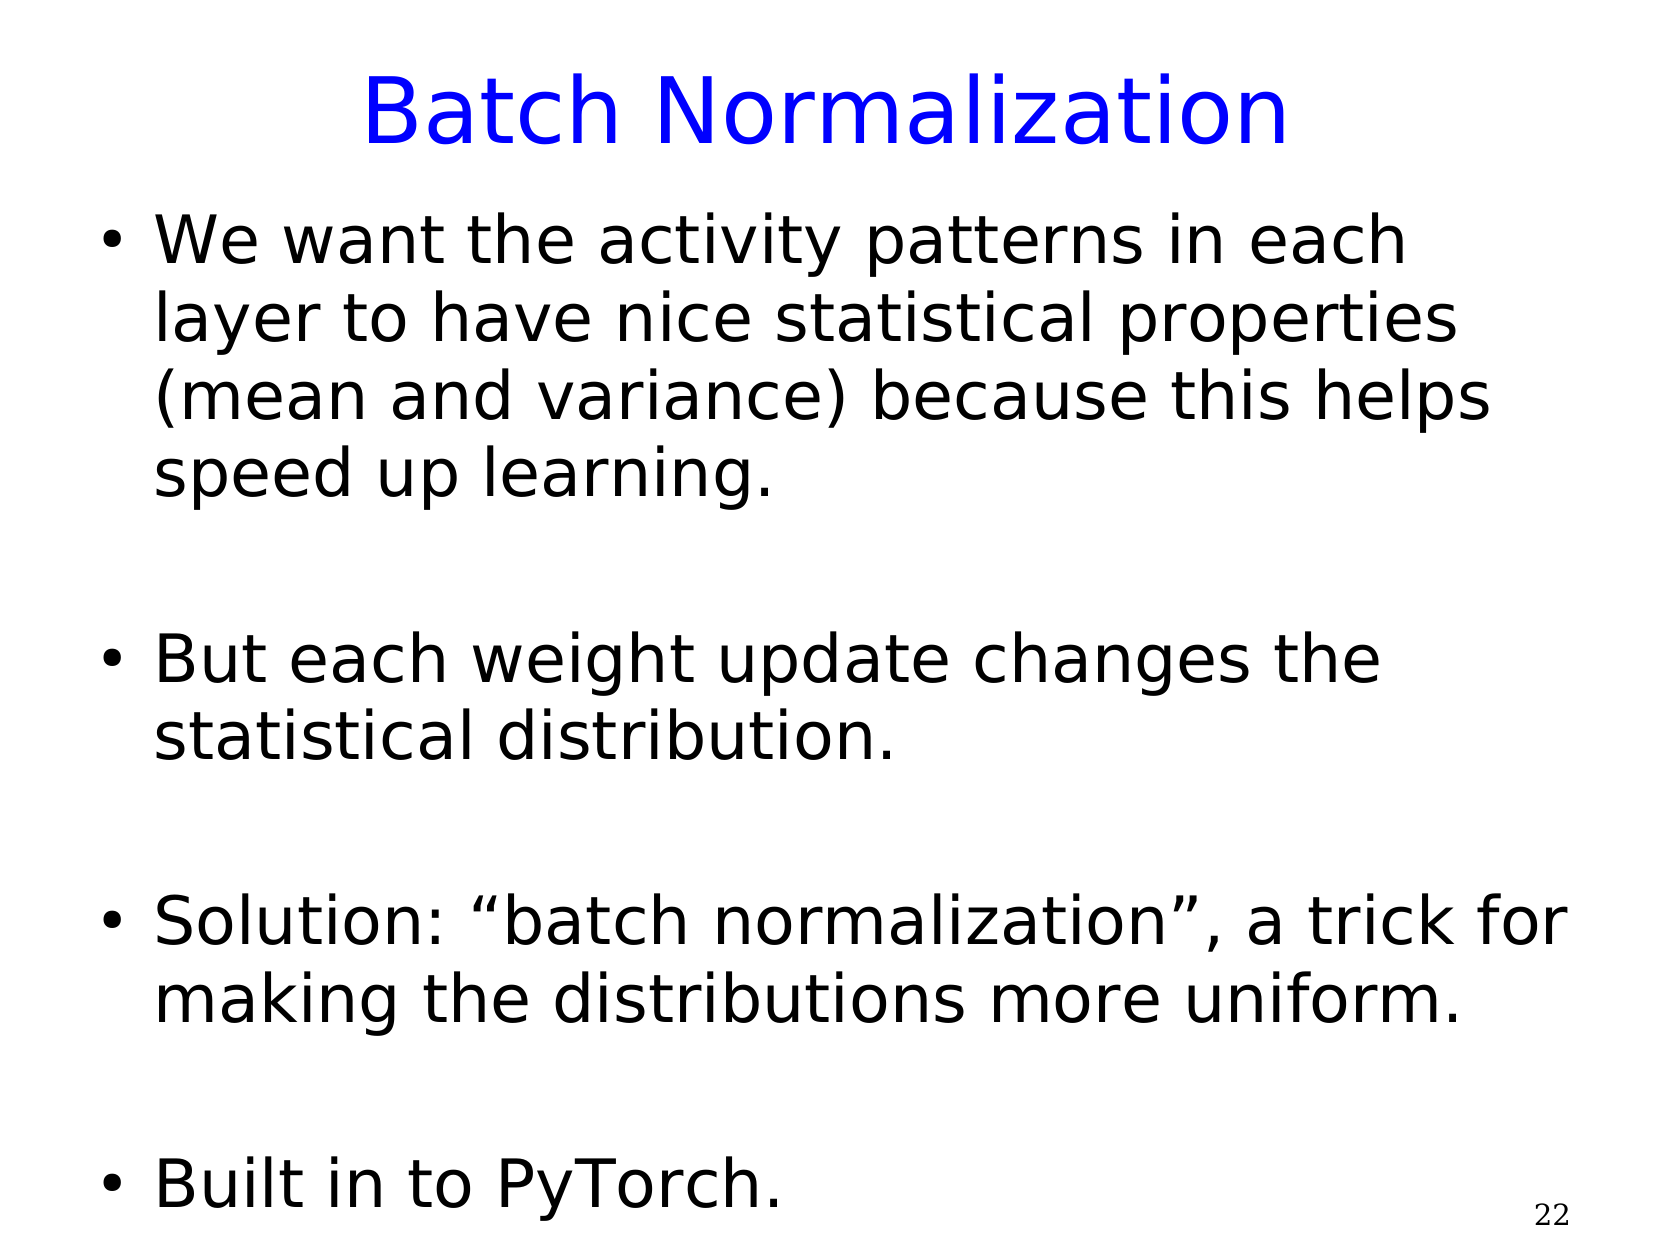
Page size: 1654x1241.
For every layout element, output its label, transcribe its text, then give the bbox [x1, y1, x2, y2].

title Batch Normalization [82, 8, 1571, 201]
list We want the activity patterns in each layer to have nice statistical properties (mean and variance) because this helps speed up learning. But each weight update changes the statistical distribution. Solution: “batch normalization”, a trick for making the distributions more uniform. Built in to PyTorch. [82, 201, 1571, 1224]
